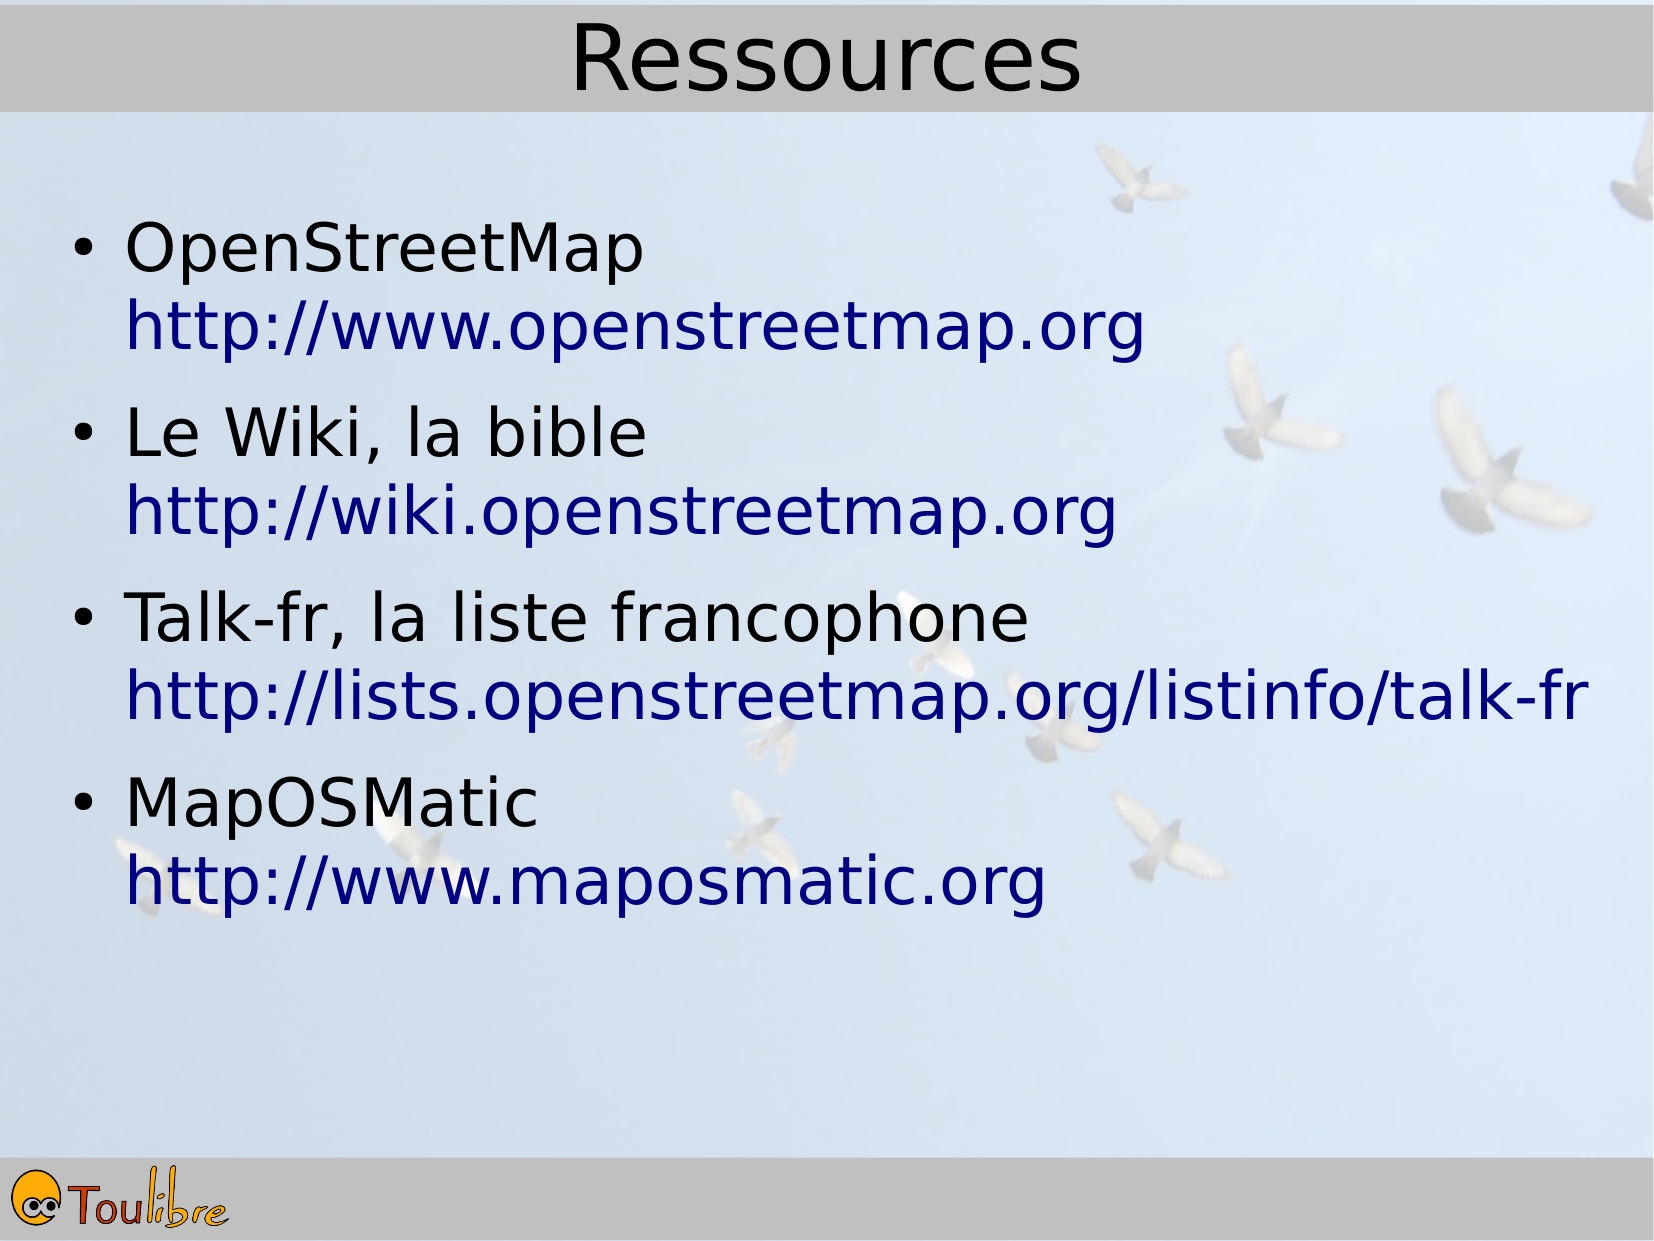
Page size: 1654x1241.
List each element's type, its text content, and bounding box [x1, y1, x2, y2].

title Ressources [0, 4, 1654, 112]
picture [11, 1165, 229, 1228]
list OpenStreetMap http://www.openstreetmap.org Le Wiki, la bible http://wiki.openstreetmap.org Talk-fr, la liste francophone http://lists.openstreetmap.org/listinfo/talk-fr MapOSMatic http://www.maposmatic.org [53, 209, 1612, 1028]
